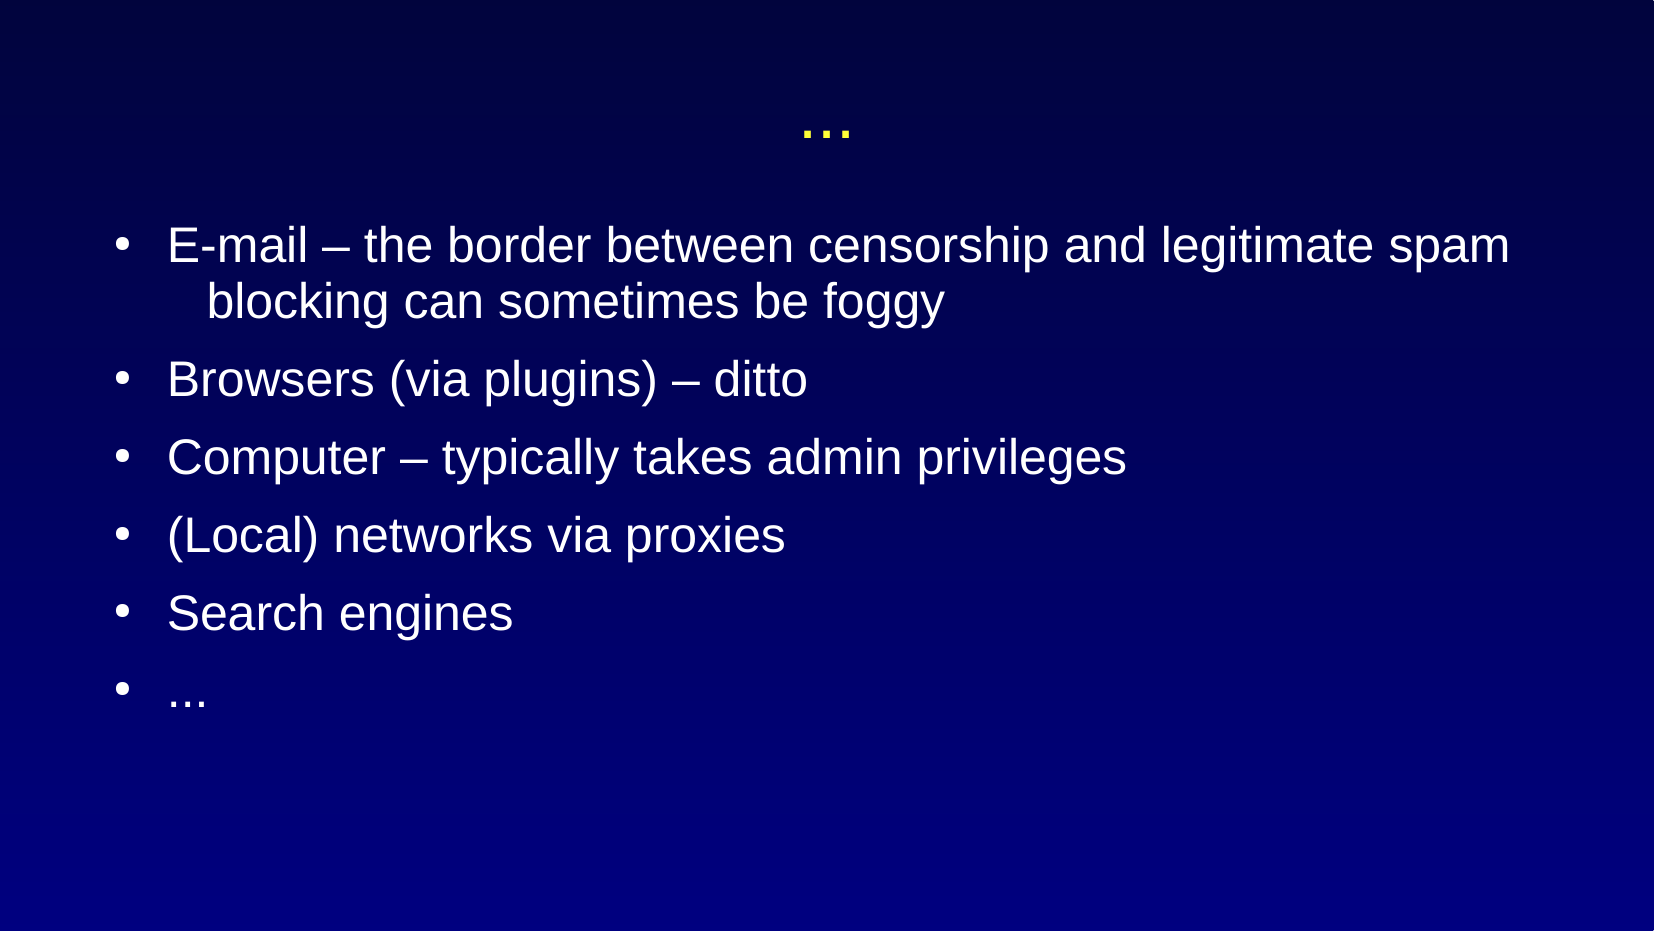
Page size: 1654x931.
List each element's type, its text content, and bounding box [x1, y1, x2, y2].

title ... [82, 37, 1571, 193]
list E-mail – the border between censorship and legitimate spam blocking can sometimes be foggy Browsers (via plugins) – ditto Computer – typically takes admin privileges (Local) networks via proxies Search engines ... [82, 217, 1571, 758]
